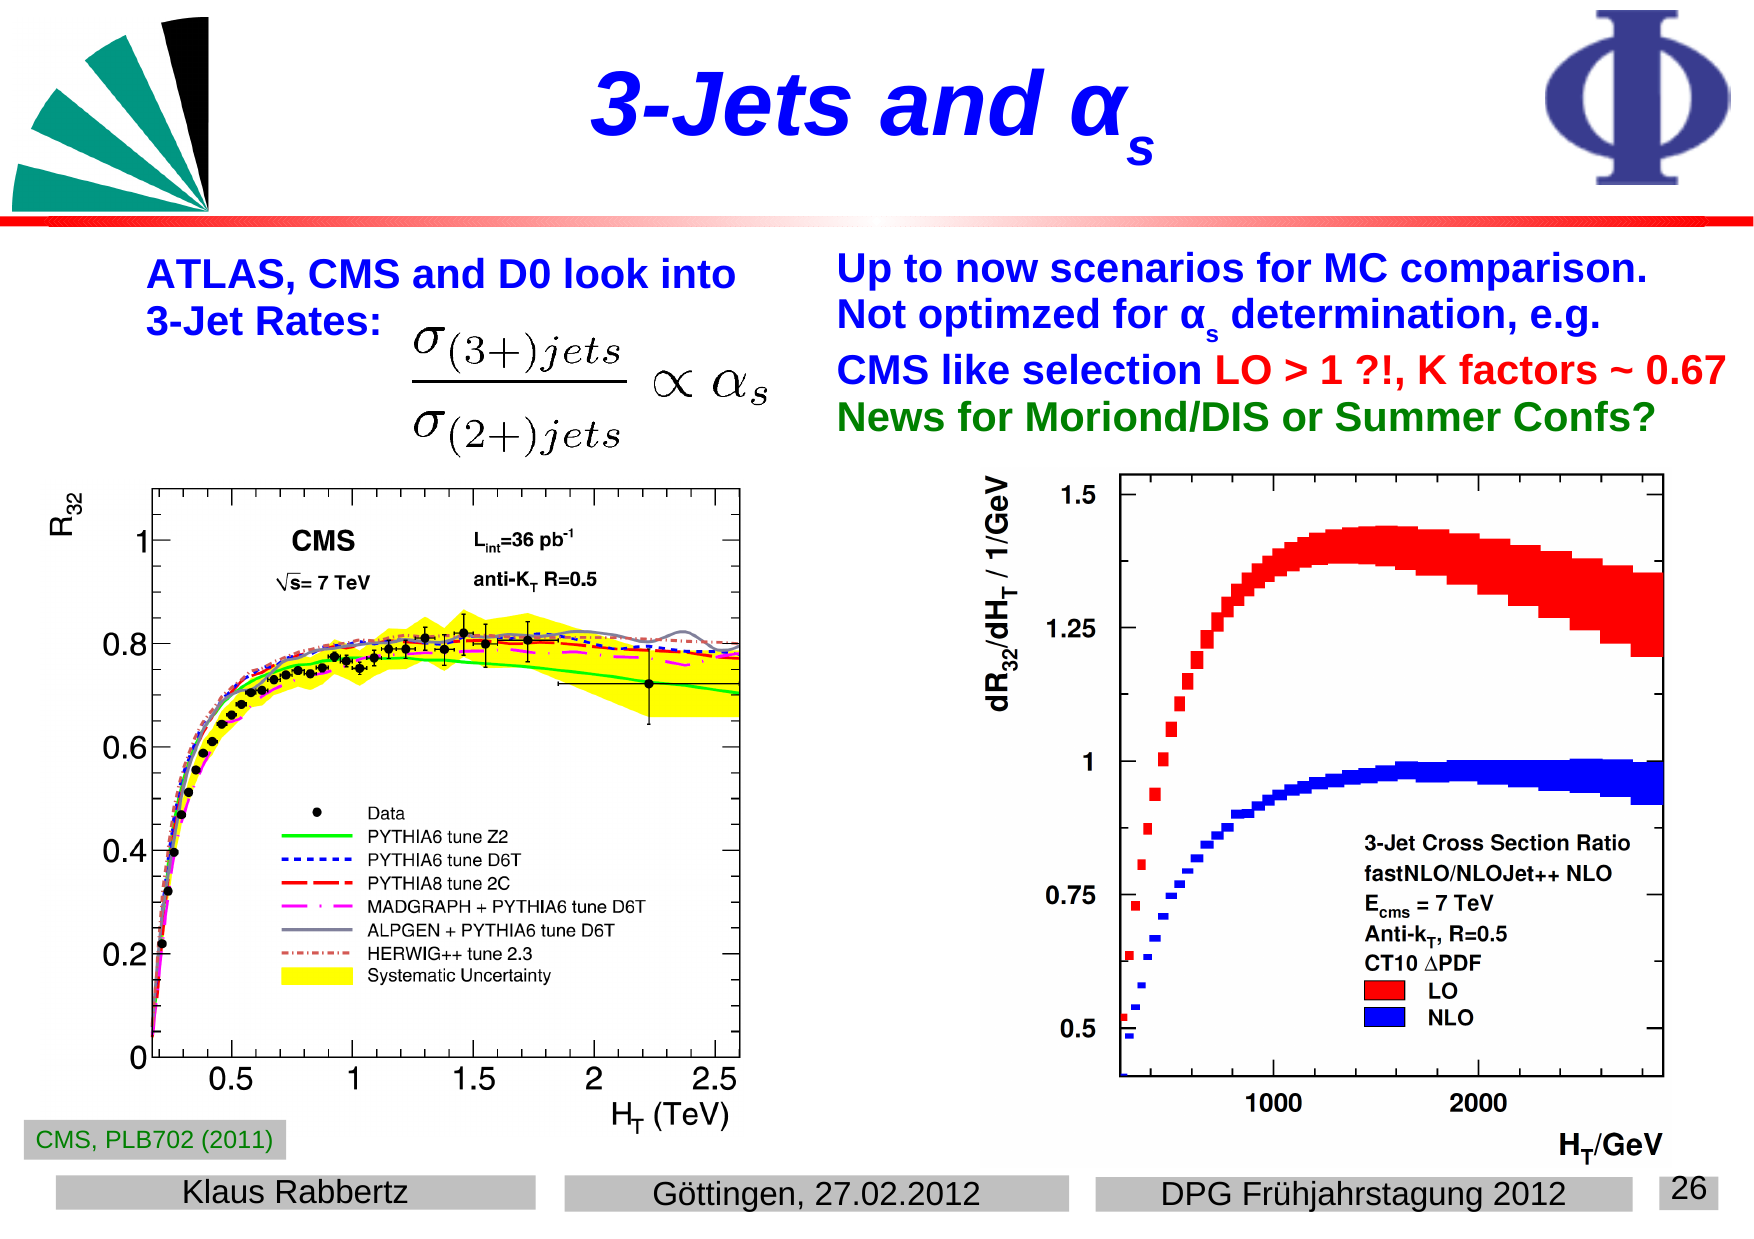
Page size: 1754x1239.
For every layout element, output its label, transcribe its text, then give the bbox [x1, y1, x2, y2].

text_box CMS, PLB702 (2011) [23, 1119, 287, 1160]
picture [40, 479, 744, 1137]
text_box ATLAS, CMS and D0 look into 3-Jet Rates: [133, 244, 749, 350]
title 3-Jets and αs [220, 16, 1525, 213]
text_box Up to now scenarios for MC comparison. Not optimzed for αs determination, e.g. CMS like selection LO > 1 ?!, K factors ~ 0.67 News for Moriond/DIS or Summer Confs? [824, 238, 1740, 447]
picture [1545, 10, 1731, 185]
picture [980, 467, 1672, 1168]
picture [12, 17, 209, 214]
picture [407, 322, 780, 463]
